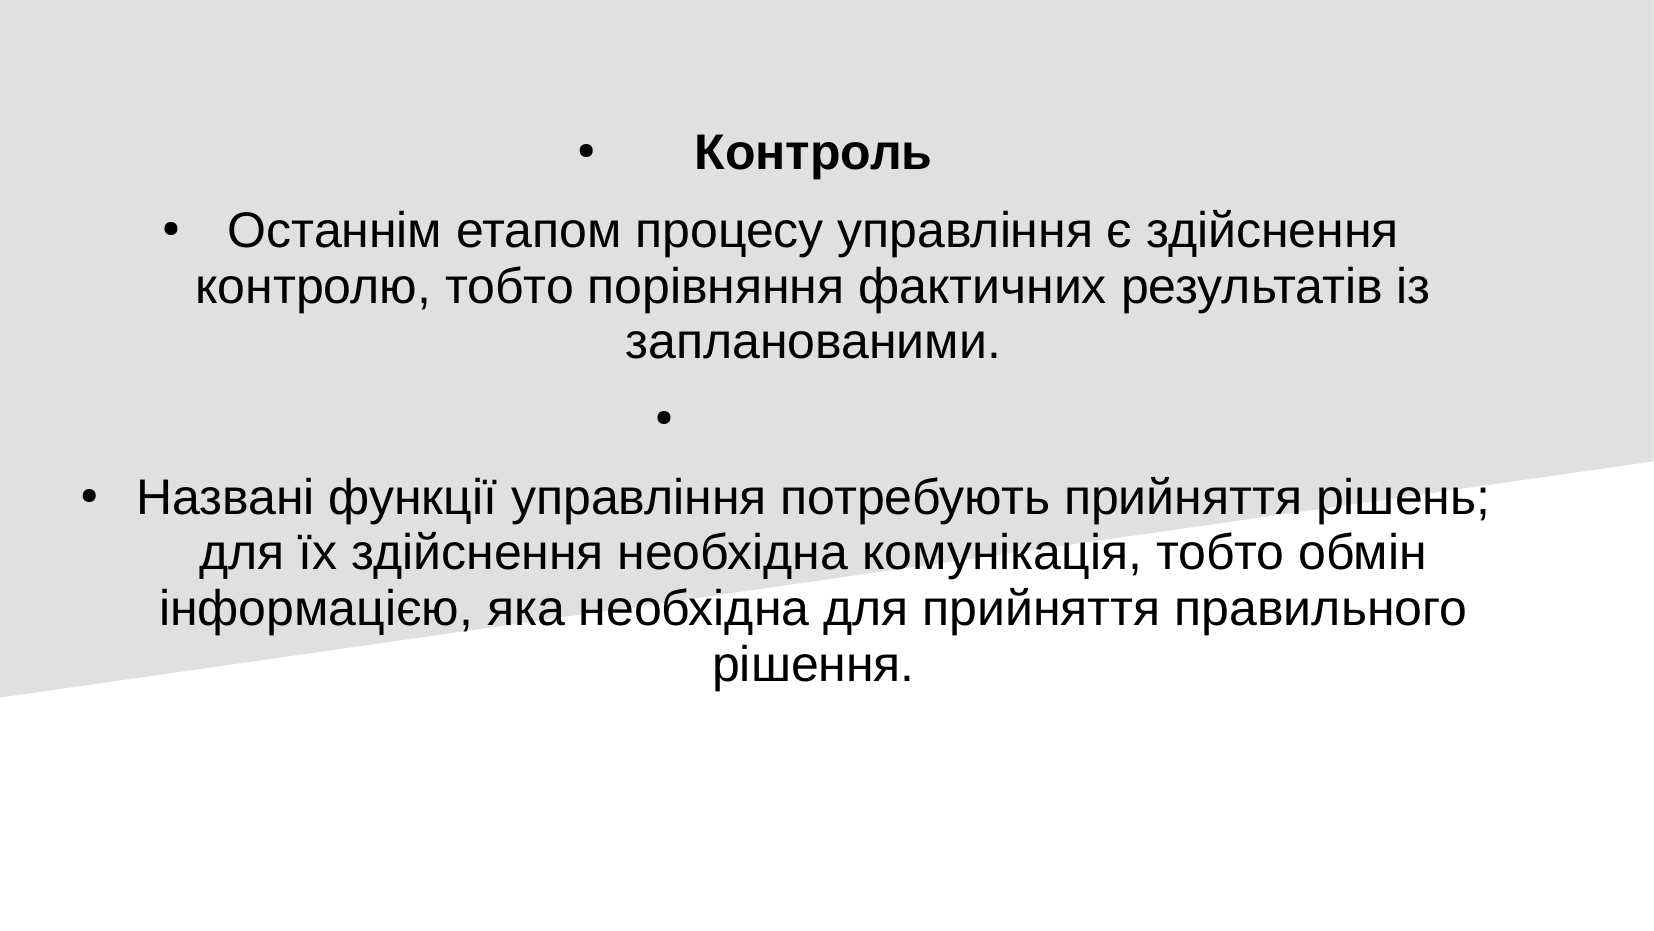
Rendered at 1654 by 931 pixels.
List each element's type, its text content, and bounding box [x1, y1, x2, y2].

list Контроль Останнім етапом процесу управління є здійснення контролю, тобто порівняння фактичних результатів із запланованими. Названі функції управління потребують прийняття рішень; для їх здійснення необхідна комунікація, тобто обмін інформацією, яка необхідна для прийняття правильного рішення. [60, 124, 1504, 697]
